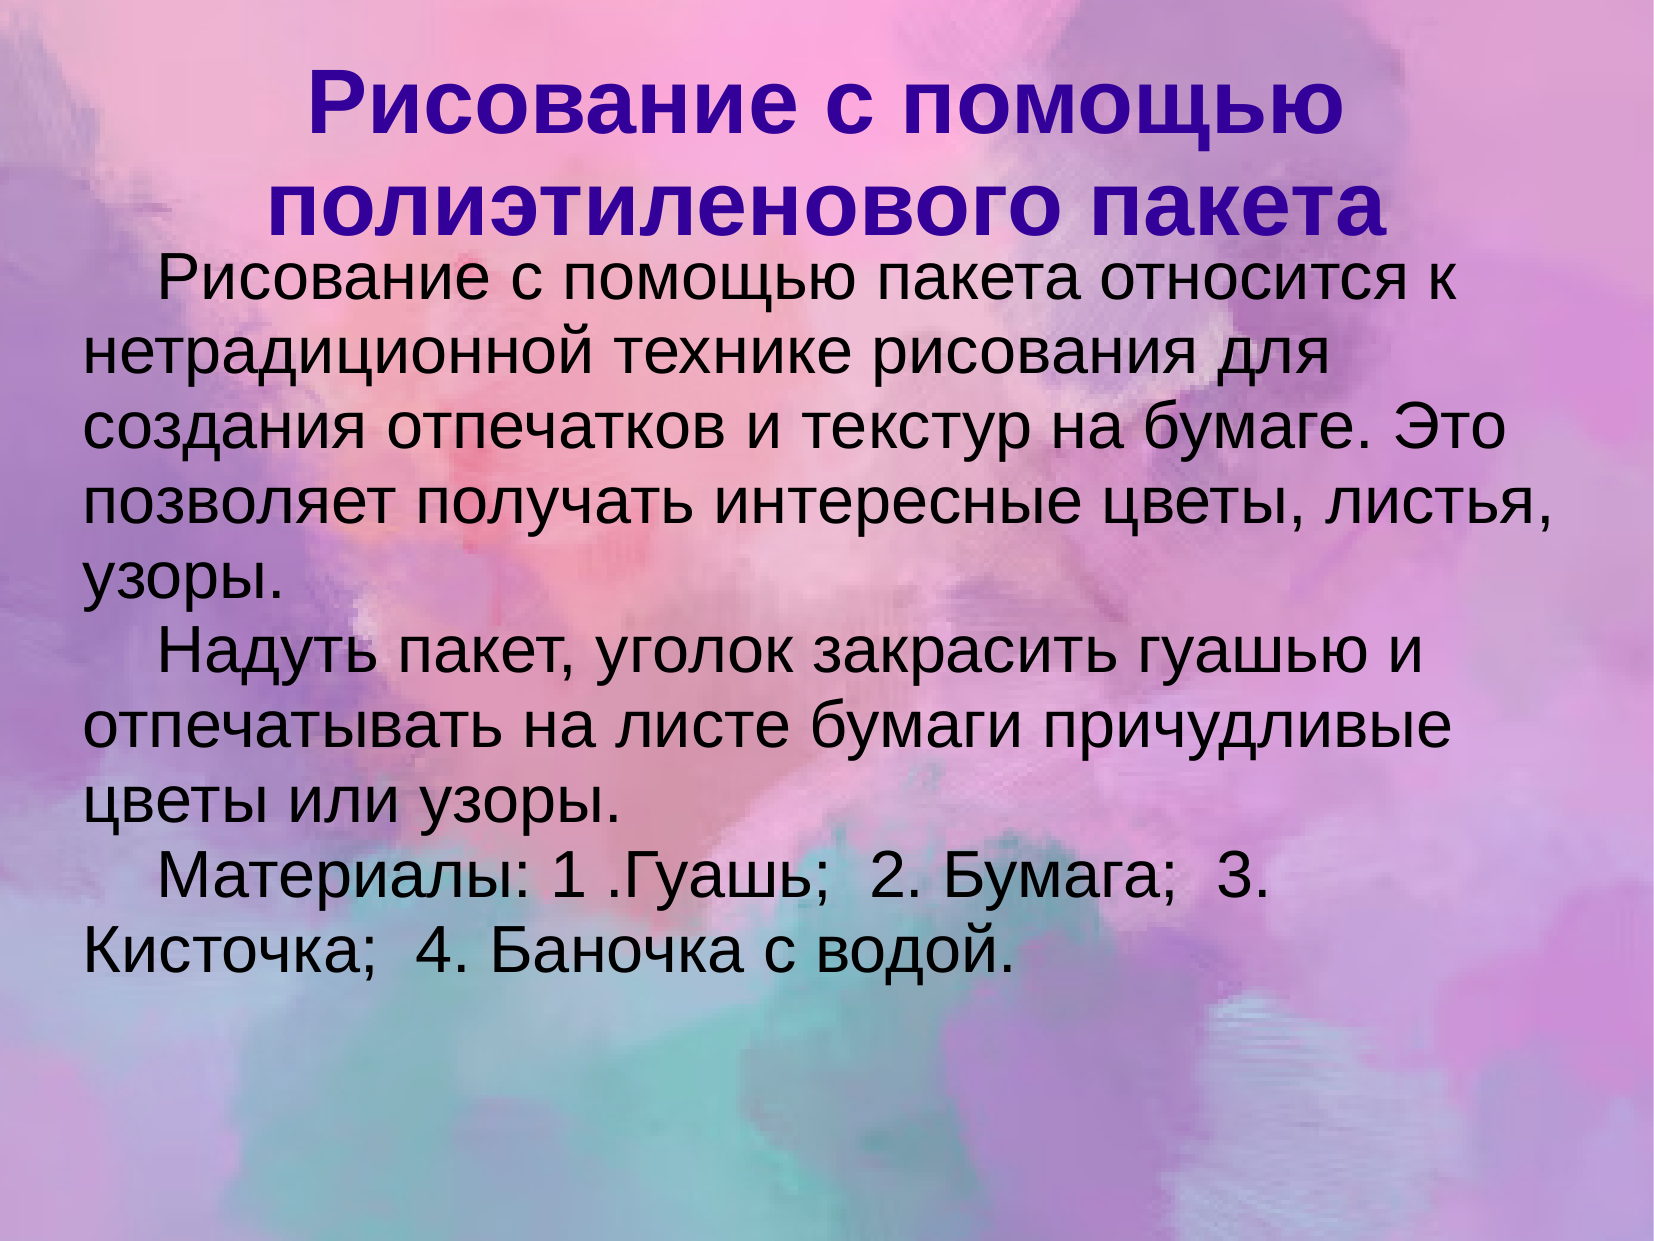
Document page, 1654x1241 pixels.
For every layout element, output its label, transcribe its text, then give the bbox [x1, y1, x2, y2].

picture [0, 0, 1654, 1241]
title Рисование с помощью полиэтиленового пакета [82, 49, 1571, 239]
subtitle Рисование с помощью пакета относится к нетрадиционной технике рисования для создания отпечатков и текстур на бумаге. Это позволяет получать интересные цветы, листья, узоры. Надуть пакет, уголок закрасить гуашью и отпечатывать на листе бумаги причудливые цветы или узоры. Материалы: 1 .Гуашь; 2. Бумага; 3. Кисточка; 4. Баночка с водой. [82, 239, 1571, 1060]
